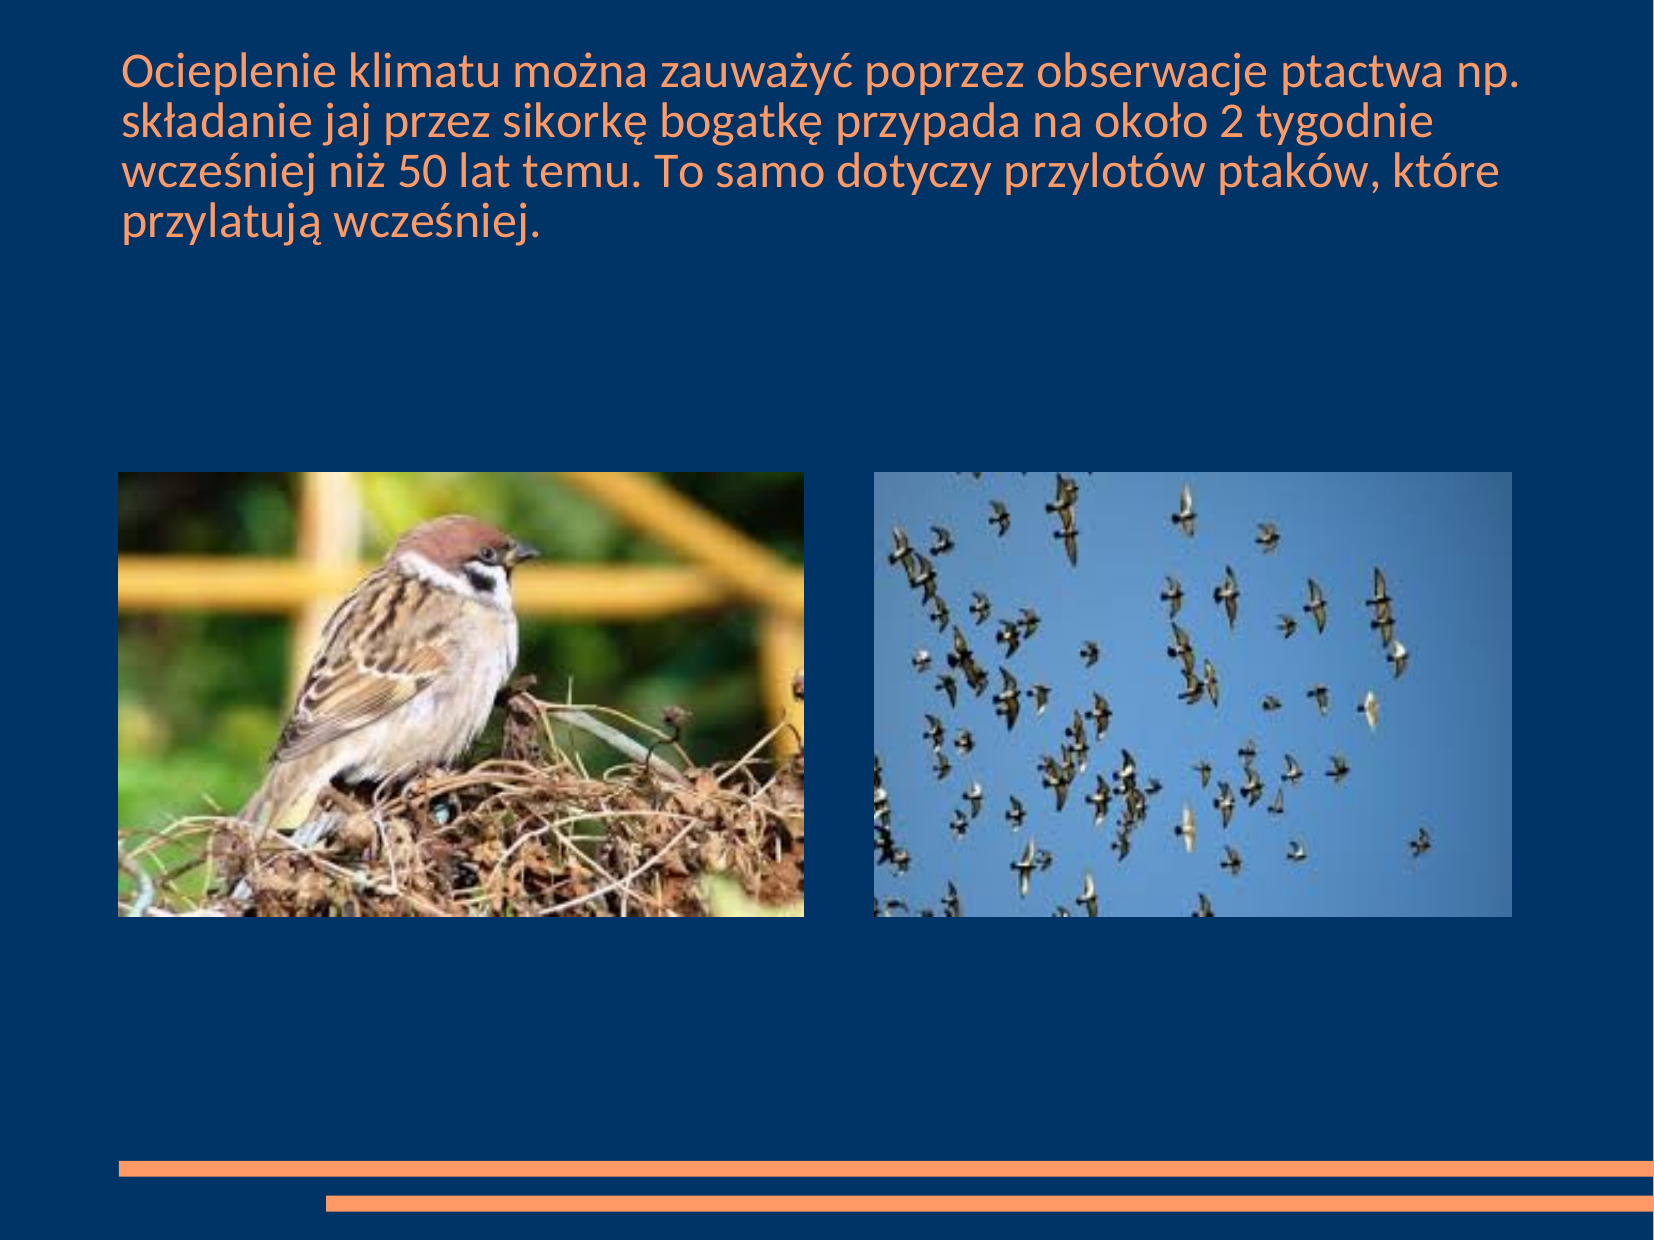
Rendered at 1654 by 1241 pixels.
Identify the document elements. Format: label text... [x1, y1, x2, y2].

title Ocieplenie klimatu można zauważyć poprzez obserwacje ptactwa np. składanie jaj przez sikorkę bogatkę przypada na około 2 tygodnie wcześniej niż 50 lat temu. To samo dotyczy przylotów ptaków, które przylatują wcześniej. [121, 27, 1534, 272]
picture [118, 472, 804, 917]
picture [874, 472, 1512, 917]
